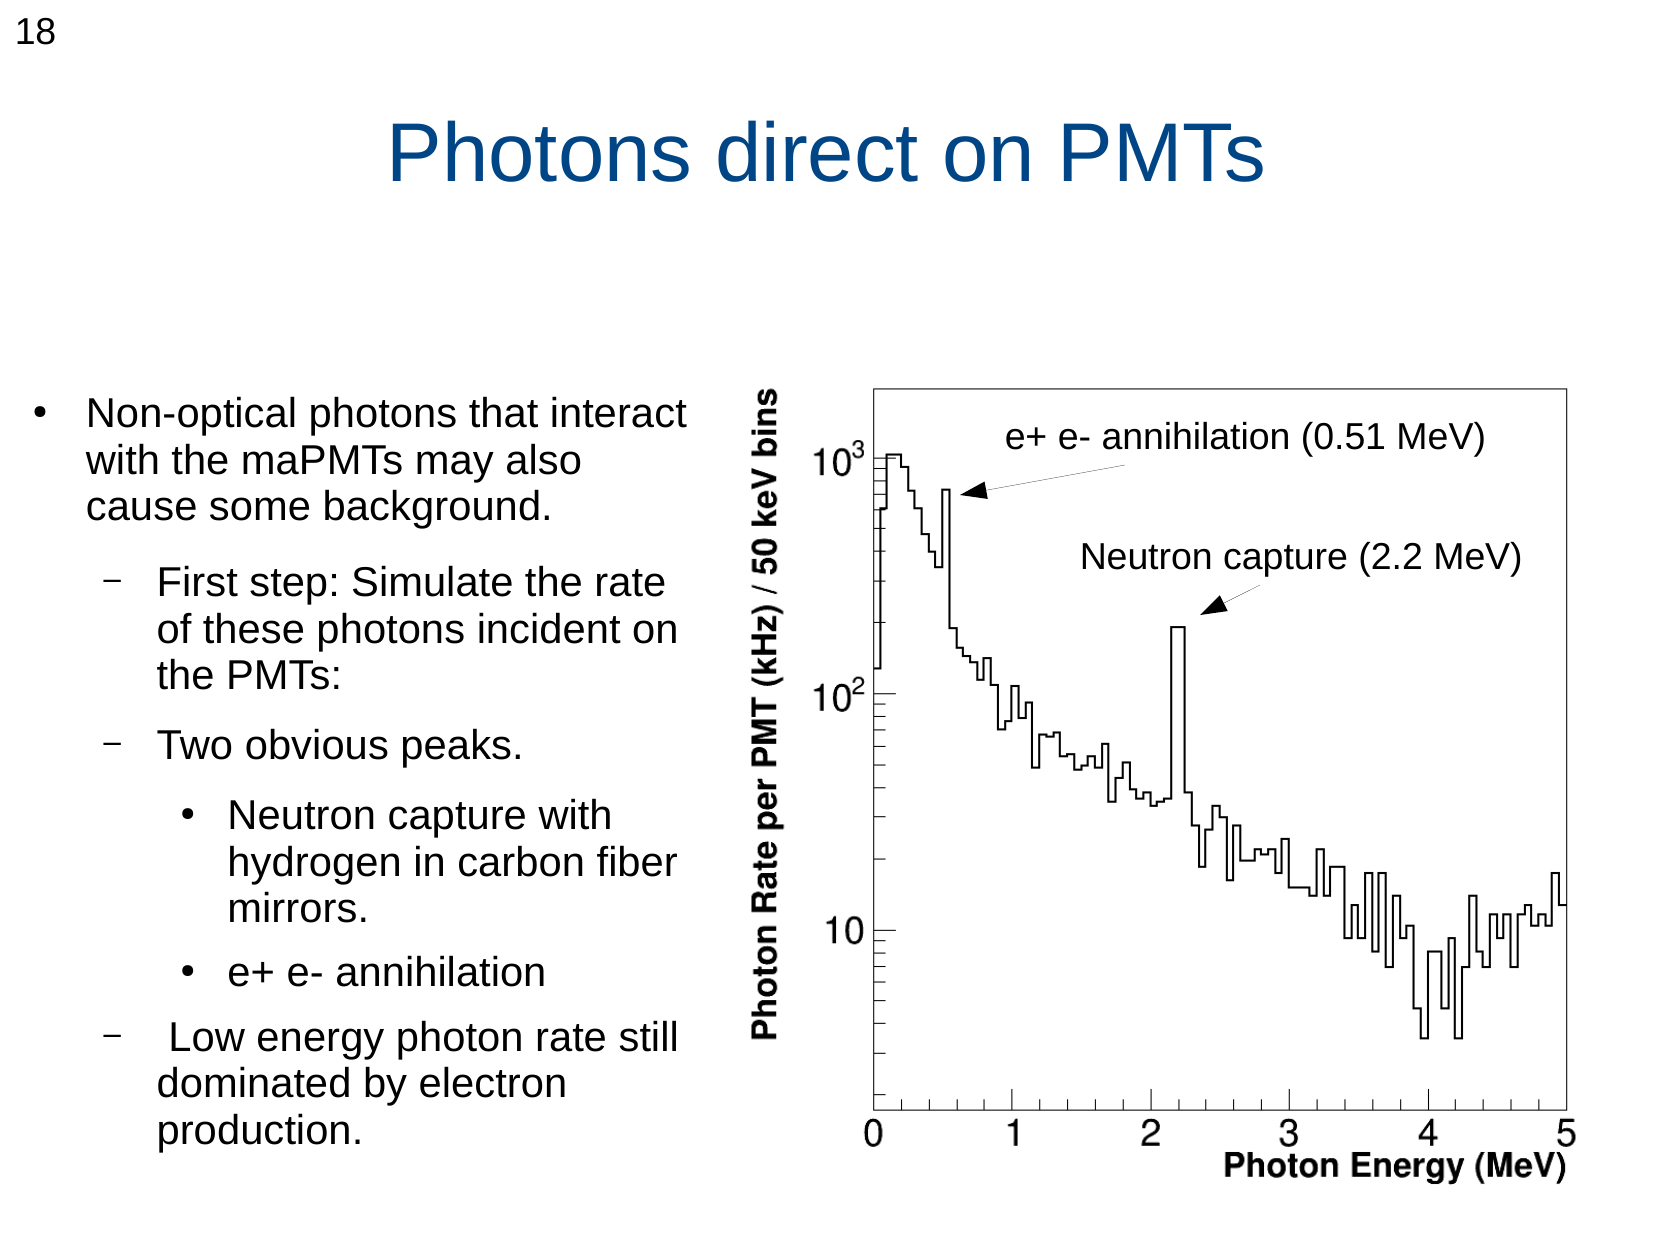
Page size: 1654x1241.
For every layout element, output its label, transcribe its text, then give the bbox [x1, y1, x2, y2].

text_box 18 [0, 3, 72, 61]
title Photons direct on PMTs [82, 49, 1571, 257]
picture [735, 344, 1654, 1241]
text_box Neutron capture (2.2 MeV) [1065, 528, 1539, 586]
text_box e+ e- annihilation (0.51 MeV) [990, 408, 1503, 466]
list Non-optical photons that interact with the maPMTs may also cause some background. First step: Simulate the rate of these photons incident on the PMTs: Two obvious peaks. Neutron capture with hydrogen in carbon fiber mirrors. e+ e- annihilation Low energy photon rate still dominated by electron production. [15, 390, 698, 1156]
